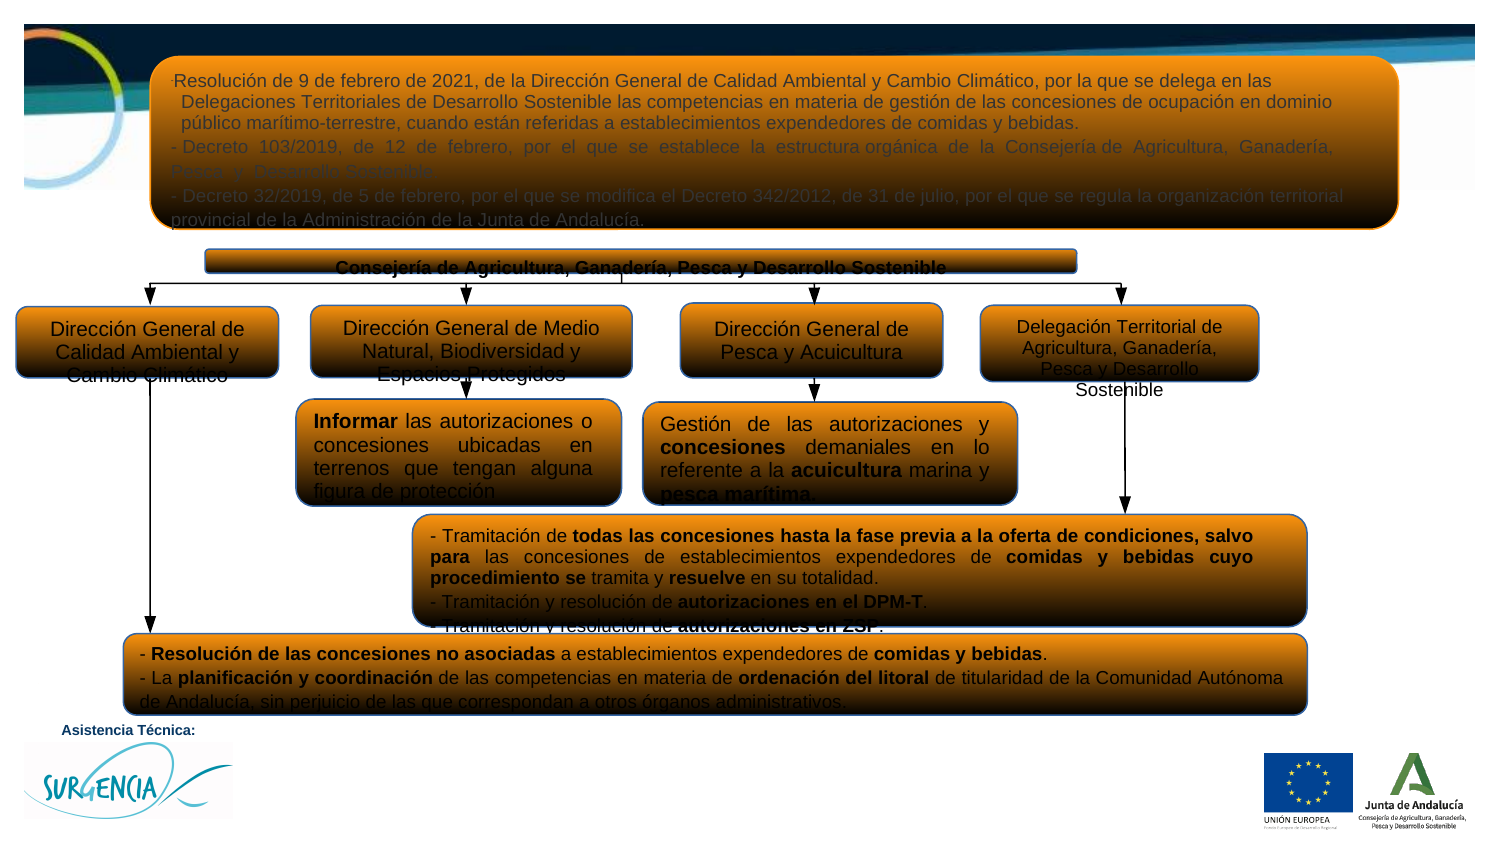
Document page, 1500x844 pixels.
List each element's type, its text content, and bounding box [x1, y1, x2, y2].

picture [1264, 753, 1476, 830]
text_box Delegación Territorial de Agricultura, Ganadería, Pesca y Desarrollo Sostenible [980, 305, 1259, 382]
text_box Dirección General de Calidad Ambiental y Cambio Climático [16, 306, 279, 378]
text_box Informar las autorizaciones o concesiones ubicadas en terrenos que tengan alguna figura de protección [295, 398, 622, 507]
text_box Gestión de las autorizaciones y concesiones demaniales en lo referente a la acuicultura marina y pesca marítima. [642, 401, 1018, 506]
text_box Asistencia Técnica: [41, 705, 216, 754]
text_box - Resolución de las concesiones no asociadas a establecimientos expendedores de comidas y bebidas. - La planificación y coordinación de las competencias en materia de ordenación del litoral de titularidad de la Comunidad Autónoma de Andalucía, sin perjuicio de las que correspondan a otros órganos administrativos. [123, 633, 1308, 716]
text_box Dirección General de Medio Natural, Biodiversidad y Espacios Protegidos [310, 305, 633, 378]
picture [24, 24, 1475, 190]
picture [24, 742, 233, 819]
text_box Dirección General de Pesca y Acuicultura [680, 303, 943, 378]
text_box - Tramitación de todas las concesiones hasta la fase previa a la oferta de condiciones, salvo para las concesiones de establecimientos expendedores de comidas y bebidas cuyo procedimiento se tramita y resuelve en su totalidad. - Tramitación y resolución de autorizaciones en el DPM-T. - Tramitación y resolución de autorizaciones en ZSP. [412, 514, 1308, 627]
text_box Resolución de 9 de febrero de 2021, de la Dirección General de Calidad Ambiental y Cambio Climático, por la que se delega en las Delegaciones Territoriales de Desarrollo Sostenible las competencias en materia de gestión de las concesiones de ocupación en dominio público marítimo-terrestre, cuando están referidas a establecimientos expendedores de comidas y bebidas. - Decreto 103/2019, de 12 de febrero, por el que se establece la estructura orgánica de la Consejería de Agricultura, Ganadería, Pesca y Desarrollo Sostenible. - Decreto 32/2019, de 5 de febrero, por el que se modifica el Decreto 342/2012, de 31 de julio, por el que se regula la organización territorial provincial de la Administración de la Junta de Andalucía. [150, 56, 1399, 230]
text_box Consejería de Agricultura, Ganadería, Pesca y Desarrollo Sostenible [205, 249, 1077, 274]
